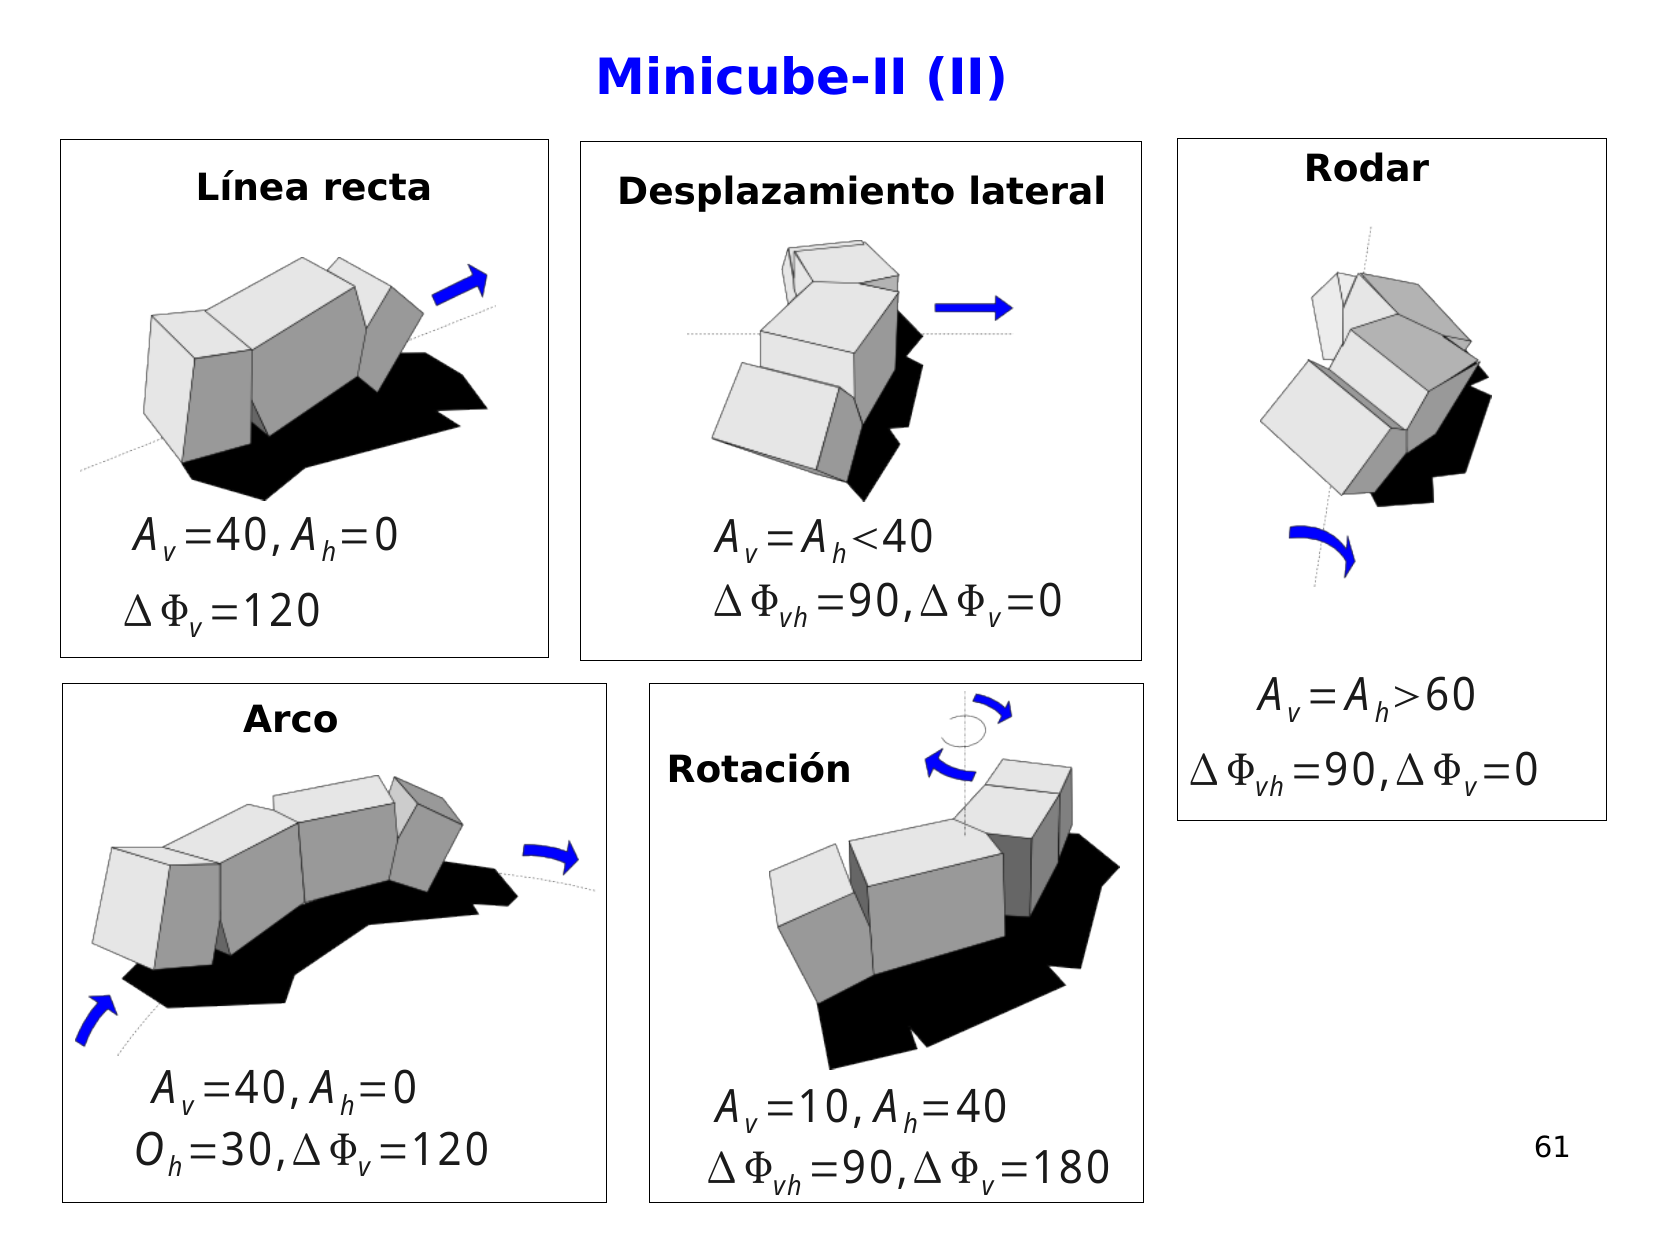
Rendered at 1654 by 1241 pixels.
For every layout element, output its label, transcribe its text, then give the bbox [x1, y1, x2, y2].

chart [1178, 741, 1553, 804]
picture [687, 240, 1014, 503]
text_box Desplazamiento lateral [602, 162, 1122, 221]
picture [1260, 226, 1492, 587]
picture [75, 775, 597, 1056]
chart [1245, 667, 1491, 729]
chart [696, 1078, 1125, 1202]
text_box Línea recta [180, 158, 448, 217]
chart [120, 507, 411, 569]
text_box Minicube-II (II) [580, 40, 1024, 115]
chart [112, 583, 334, 645]
picture [769, 691, 1120, 1070]
chart [702, 509, 948, 571]
chart [123, 1060, 503, 1184]
chart [702, 573, 1077, 635]
text_box Rodar [1289, 139, 1445, 199]
picture [80, 257, 496, 501]
text_box Rotación [651, 740, 868, 799]
text_box Arco [228, 690, 354, 750]
